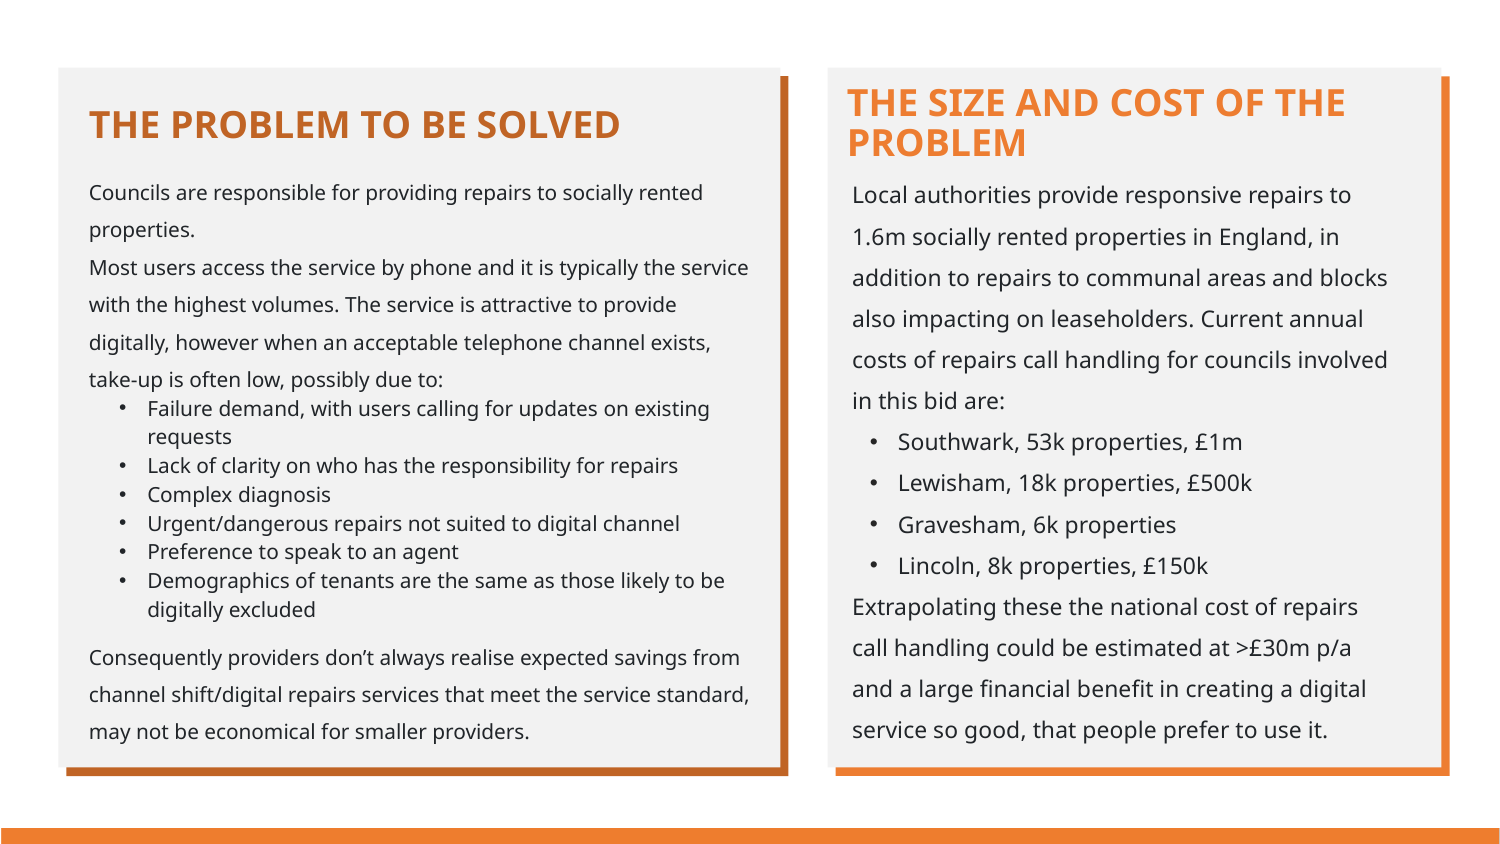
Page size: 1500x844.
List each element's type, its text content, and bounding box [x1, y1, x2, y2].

text_box [827, 67, 1450, 776]
text_box THE PROBLEM TO BE SOLVED [77, 99, 697, 153]
text_box [58, 67, 789, 777]
picture [0, 828, 1500, 844]
text_box THE SIZE AND COST OF THE PROBLEM [835, 96, 1426, 153]
text_box Local authorities provide responsive repairs to 1.6m socially rented properties in England, in addition to repairs to communal areas and blocks also impacting on leaseholders. Current annual costs of repairs call handling for councils involved in this bid are: Southwark, 53k properties, £1m Lewisham, 18k properties, £500k Gravesham, 6k properties Lincoln, 8k properties, £150k Extrapolating these the national cost of repairs call handling could be estimated at >£30m p/a and a large financial benefit in creating a digital service so good, that people prefer to use it. [840, 161, 1408, 759]
text_box Councils are responsible for providing repairs to socially rented properties. Most users access the service by phone and it is typically the service with the highest volumes. The service is attractive to provide digitally, however when an acceptable telephone channel exists, take-up is often low, possibly due to: Failure demand, with users calling for updates on existing requests Lack of clarity on who has the responsibility for repairs Complex diagnosis Urgent/dangerous repairs not suited to digital channel Preference to speak to an agent Demographics of tenants are the same as those likely to be digitally excluded Consequently providers don’t always realise expected savings from channel shift/digital repairs services that meet the service standard, may not be economical for smaller providers. [77, 161, 762, 759]
